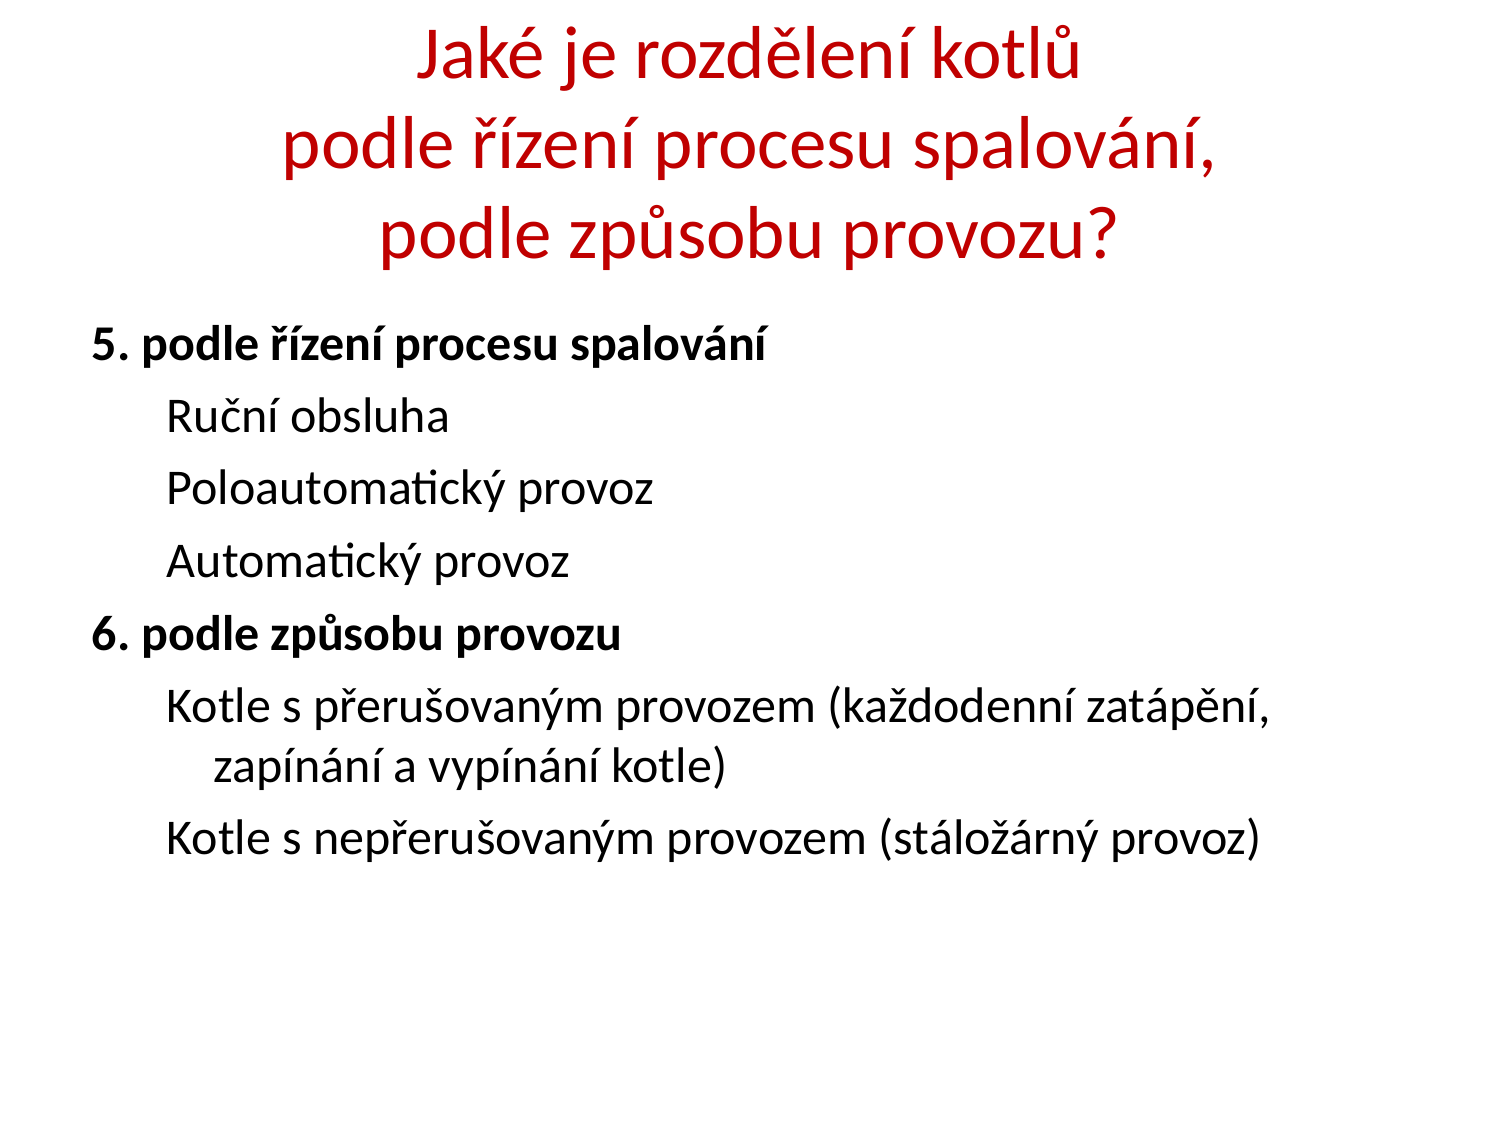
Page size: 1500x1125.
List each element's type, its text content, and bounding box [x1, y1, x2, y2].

list 5. podle řízení procesu spalování Ruční obsluha Poloautomatický provoz Automatický provoz 6. podle způsobu provozu Kotle s přerušovaným provozem (každodenní zatápění, zapínání a vypínání kotle) Kotle s nepřerušovaným provozem (stáložárný provoz) [76, 302, 1427, 1066]
title Jaké je rozdělení kotlů podle řízení procesu spalování, podle způsobu provozu? [75, 0, 1426, 282]
